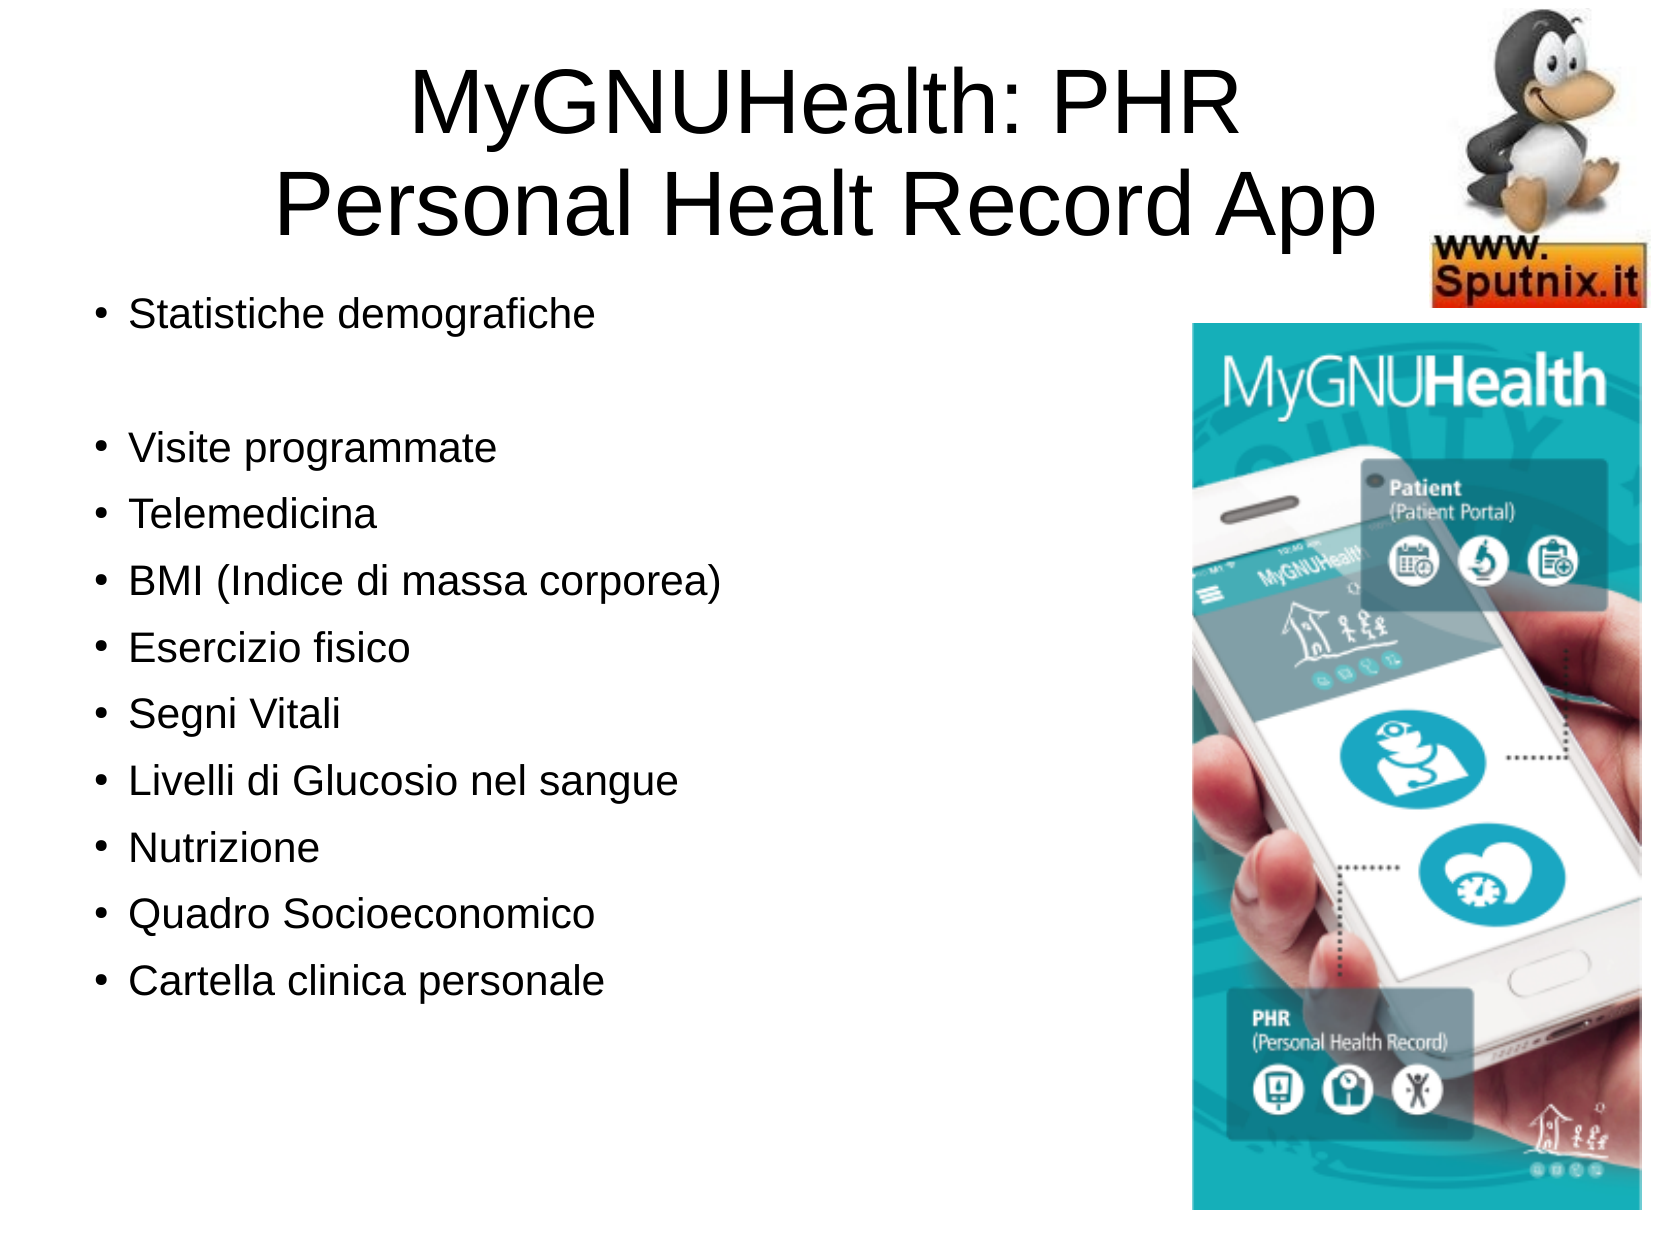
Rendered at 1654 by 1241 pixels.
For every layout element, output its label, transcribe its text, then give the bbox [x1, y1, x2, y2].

picture [1192, 323, 1642, 1210]
list Statistiche demografiche Visite programmate Telemedicina BMI (Indice di massa corporea) Esercizio fisico Segni Vitali Livelli di Glucosio nel sangue Nutrizione Quadro Socioeconomico Cartella clinica personale [82, 290, 1571, 1010]
title MyGNUHealth: PHR Personal Healt Record App [82, 49, 1429, 257]
picture [1429, 8, 1651, 308]
